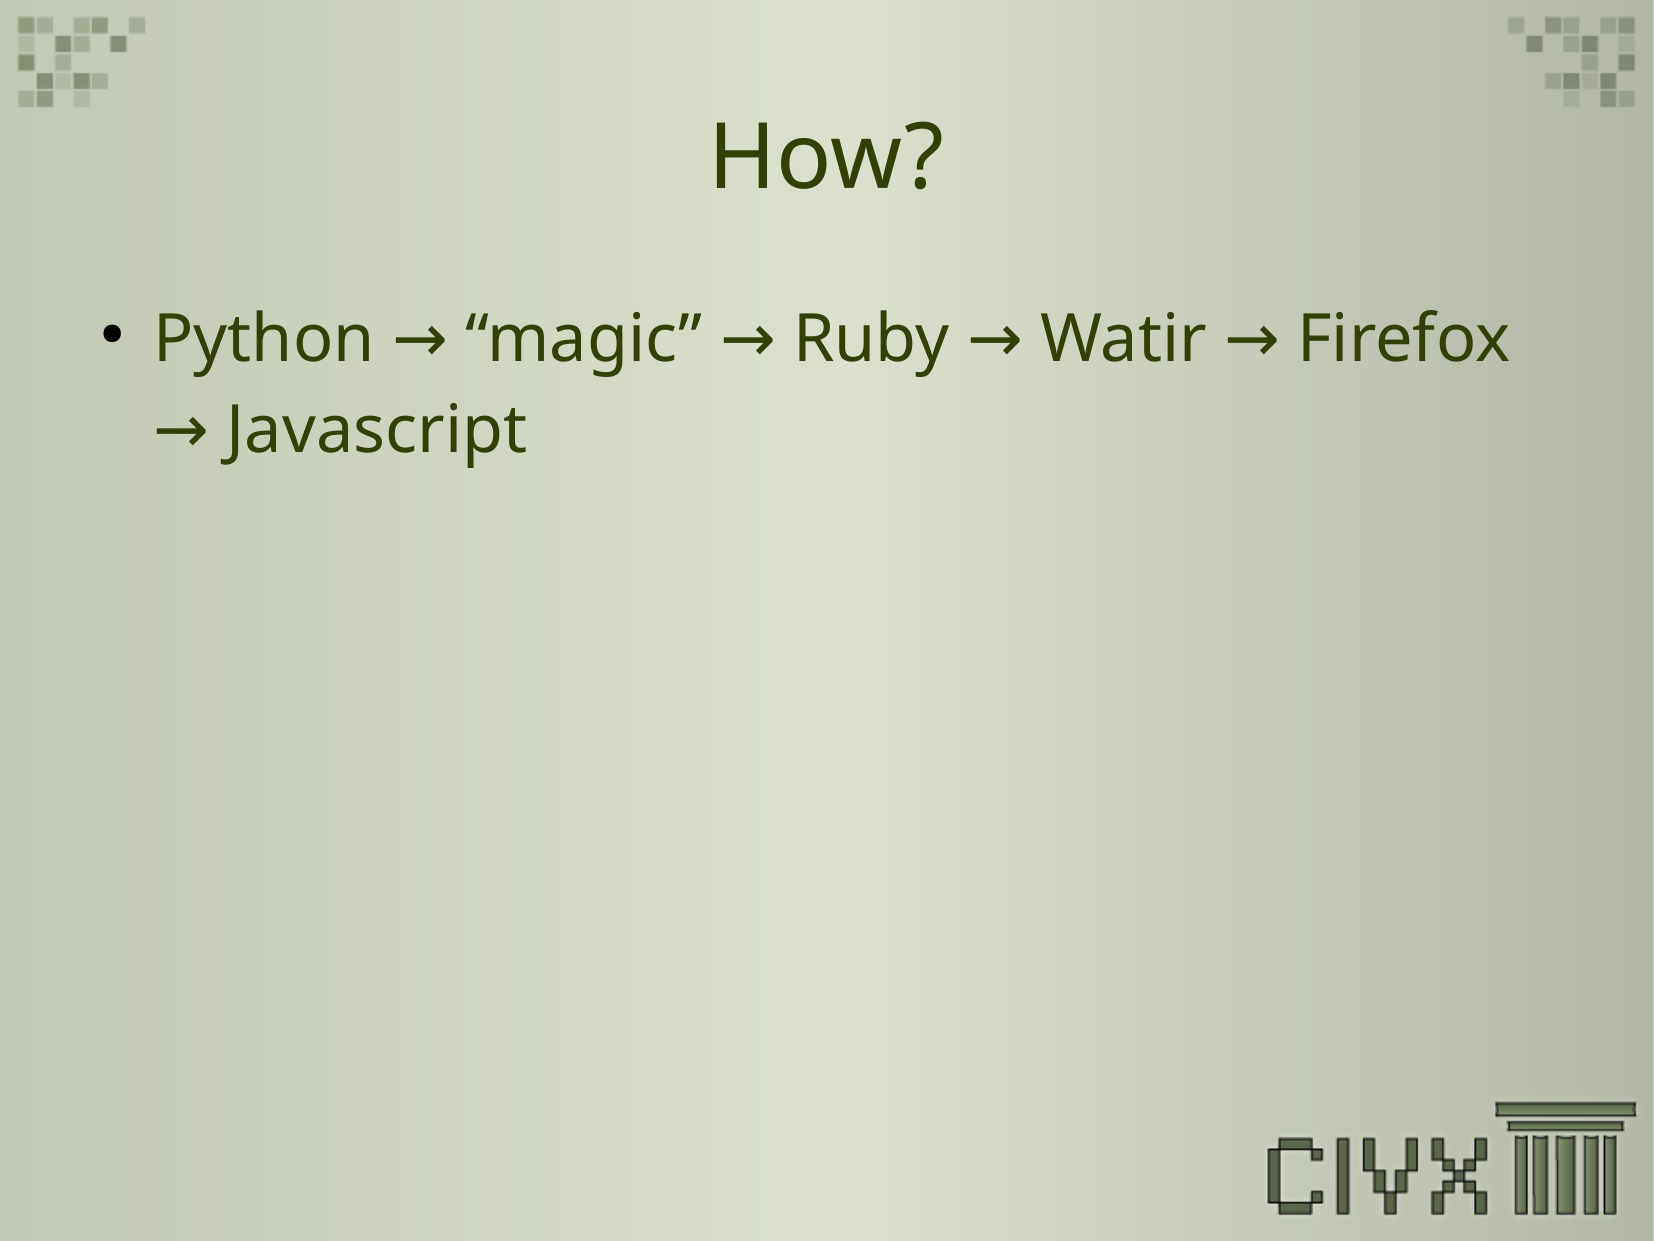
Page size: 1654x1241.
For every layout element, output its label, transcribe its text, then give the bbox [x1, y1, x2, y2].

list Python → “magic” → Ruby → Watir → Firefox → Javascript [82, 290, 1571, 1094]
picture [0, 0, 1654, 1241]
title How? [82, 56, 1571, 250]
